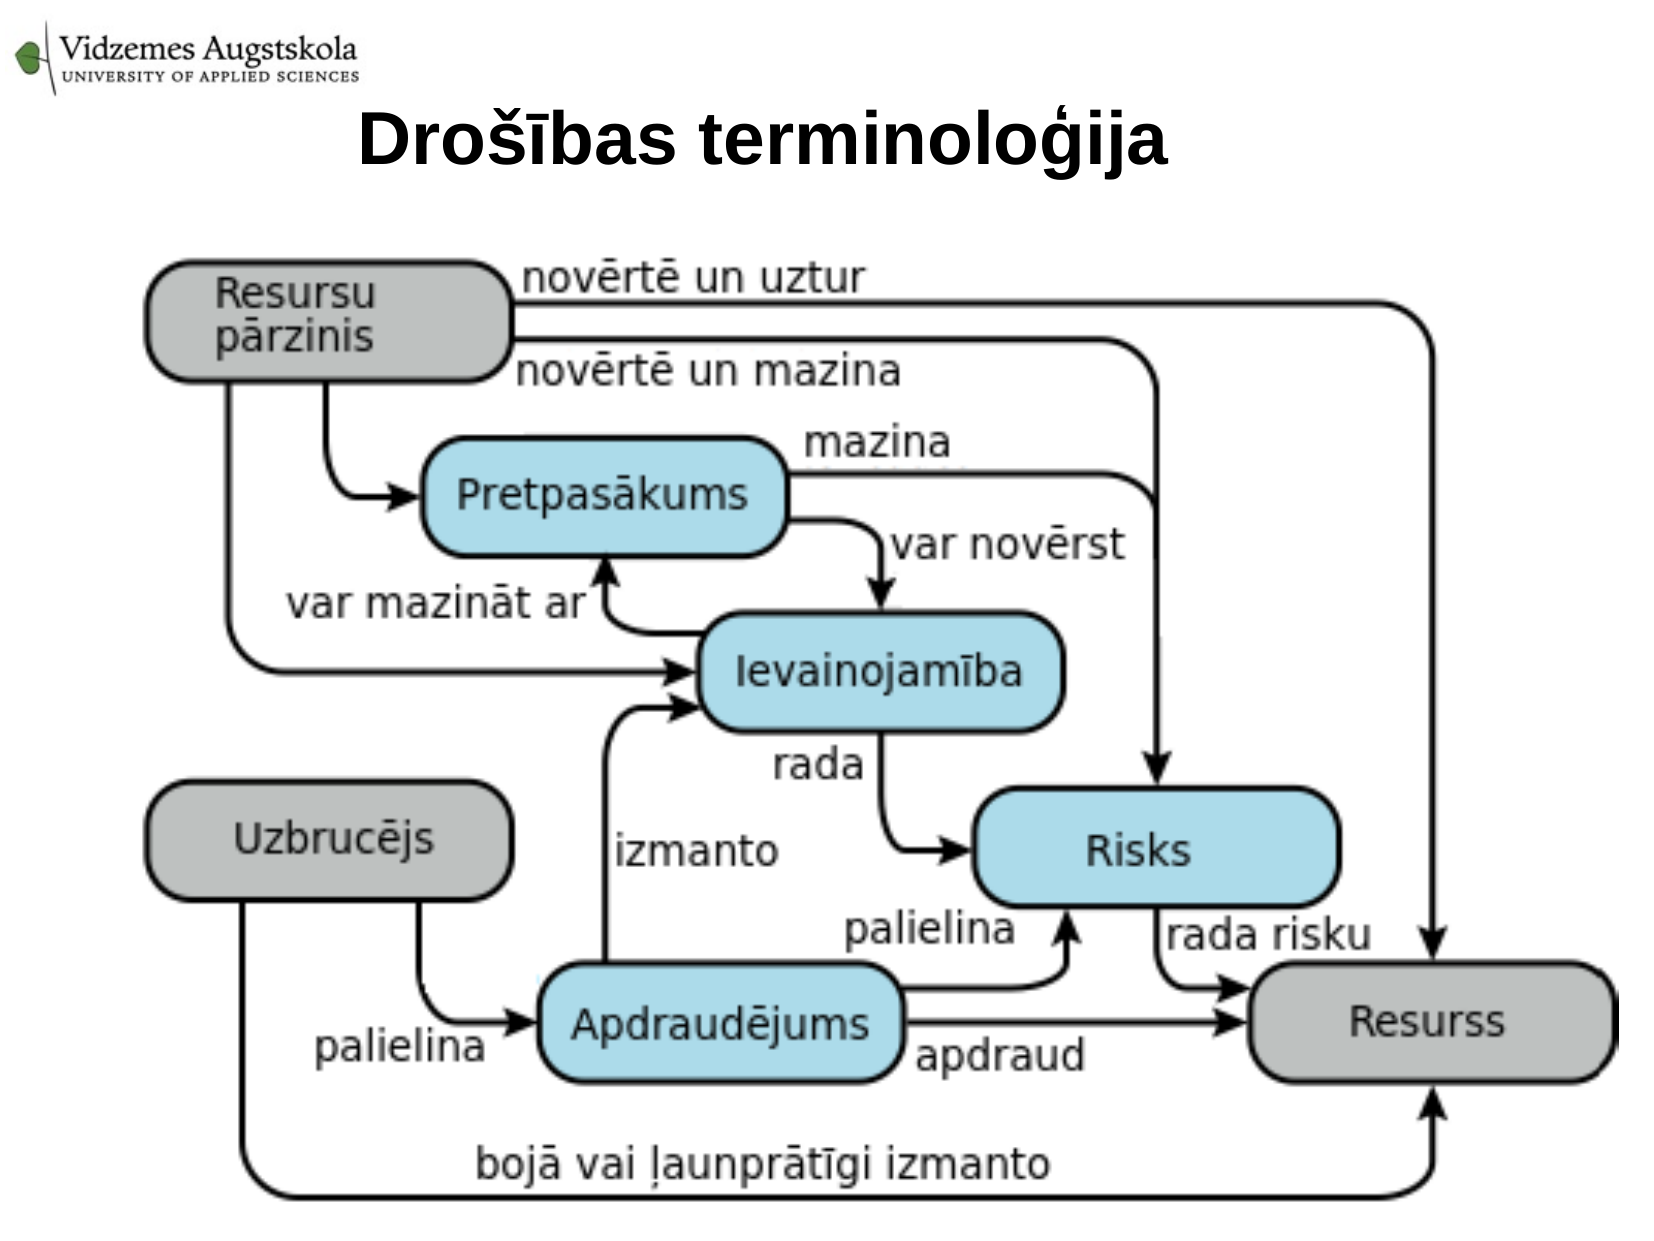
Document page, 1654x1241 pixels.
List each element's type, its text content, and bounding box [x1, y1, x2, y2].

picture [5, 2, 368, 113]
picture [141, 247, 1619, 1208]
title Drošības terminoloģija [75, 45, 1426, 233]
